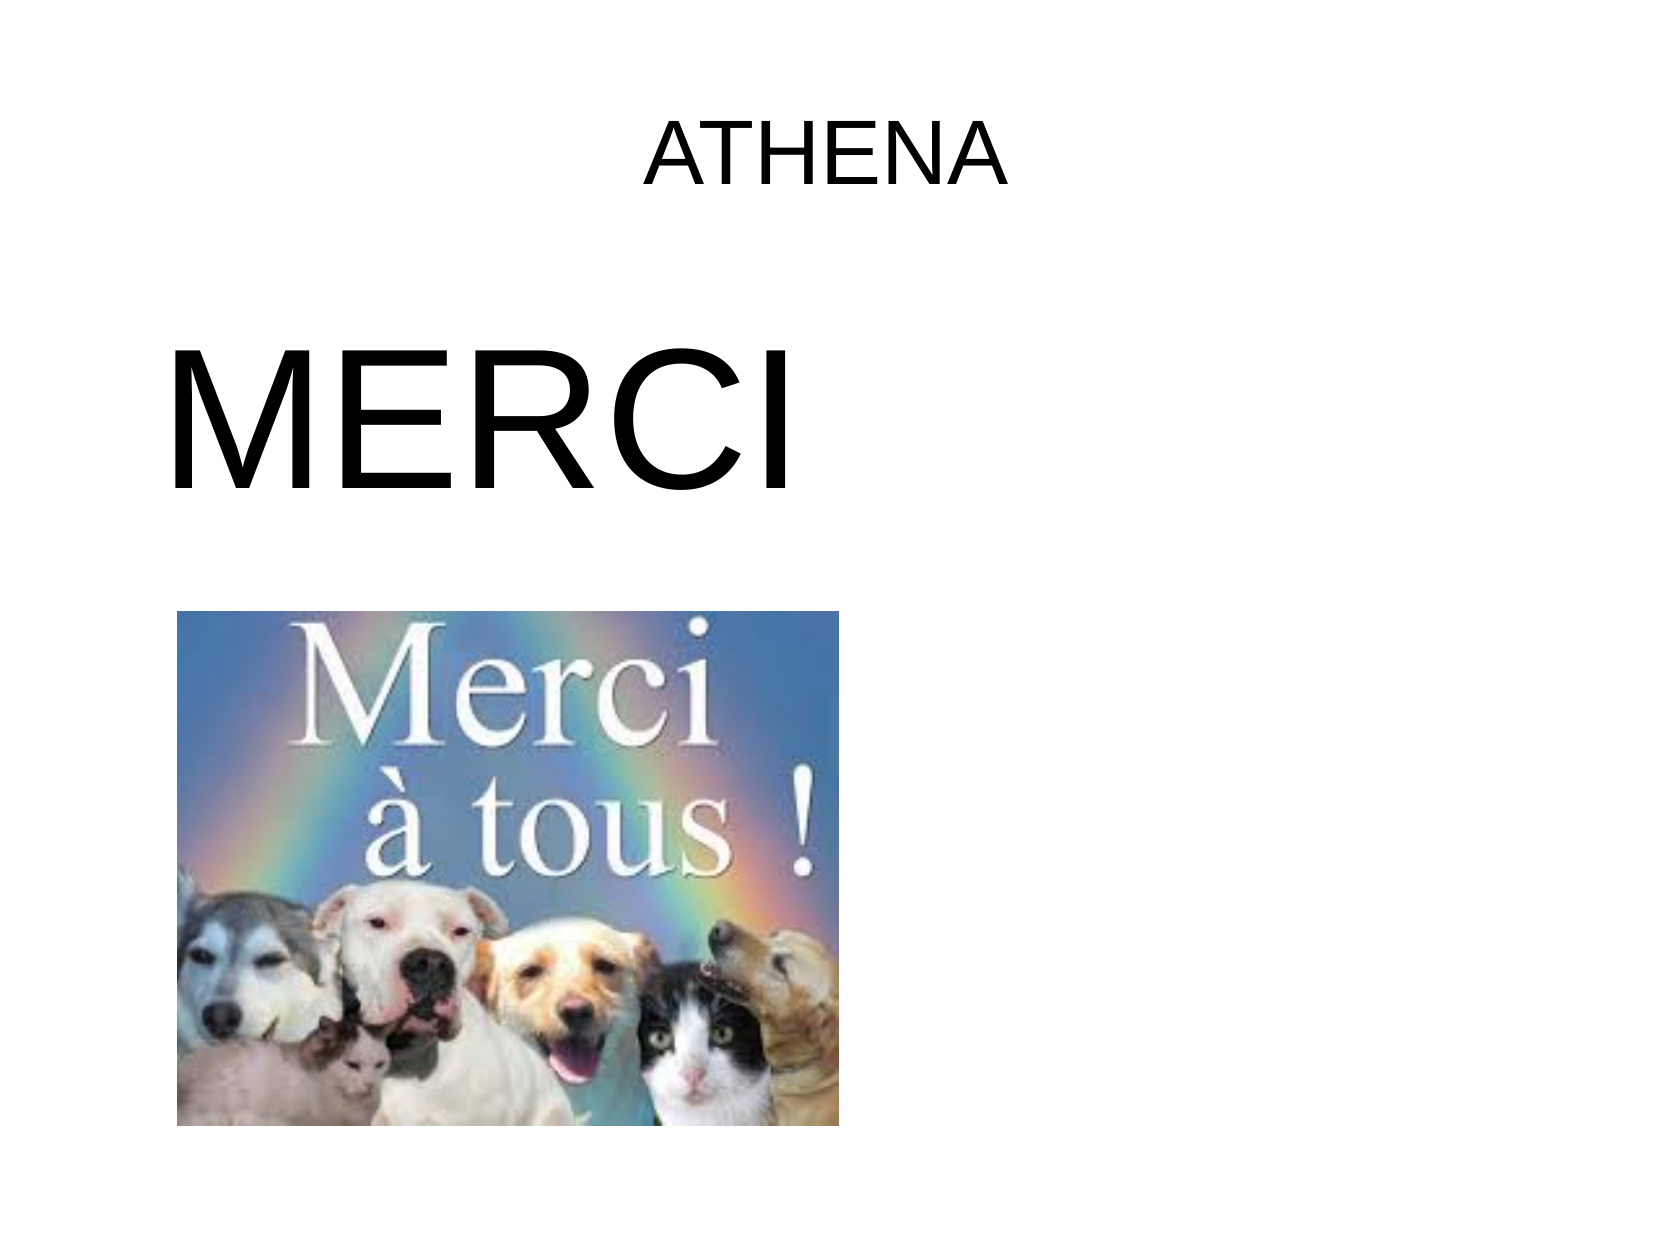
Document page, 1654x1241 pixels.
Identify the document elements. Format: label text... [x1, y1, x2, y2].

title ATHENA [82, 49, 1571, 257]
list MERCI [70, 307, 1560, 1126]
picture [177, 611, 839, 1126]
